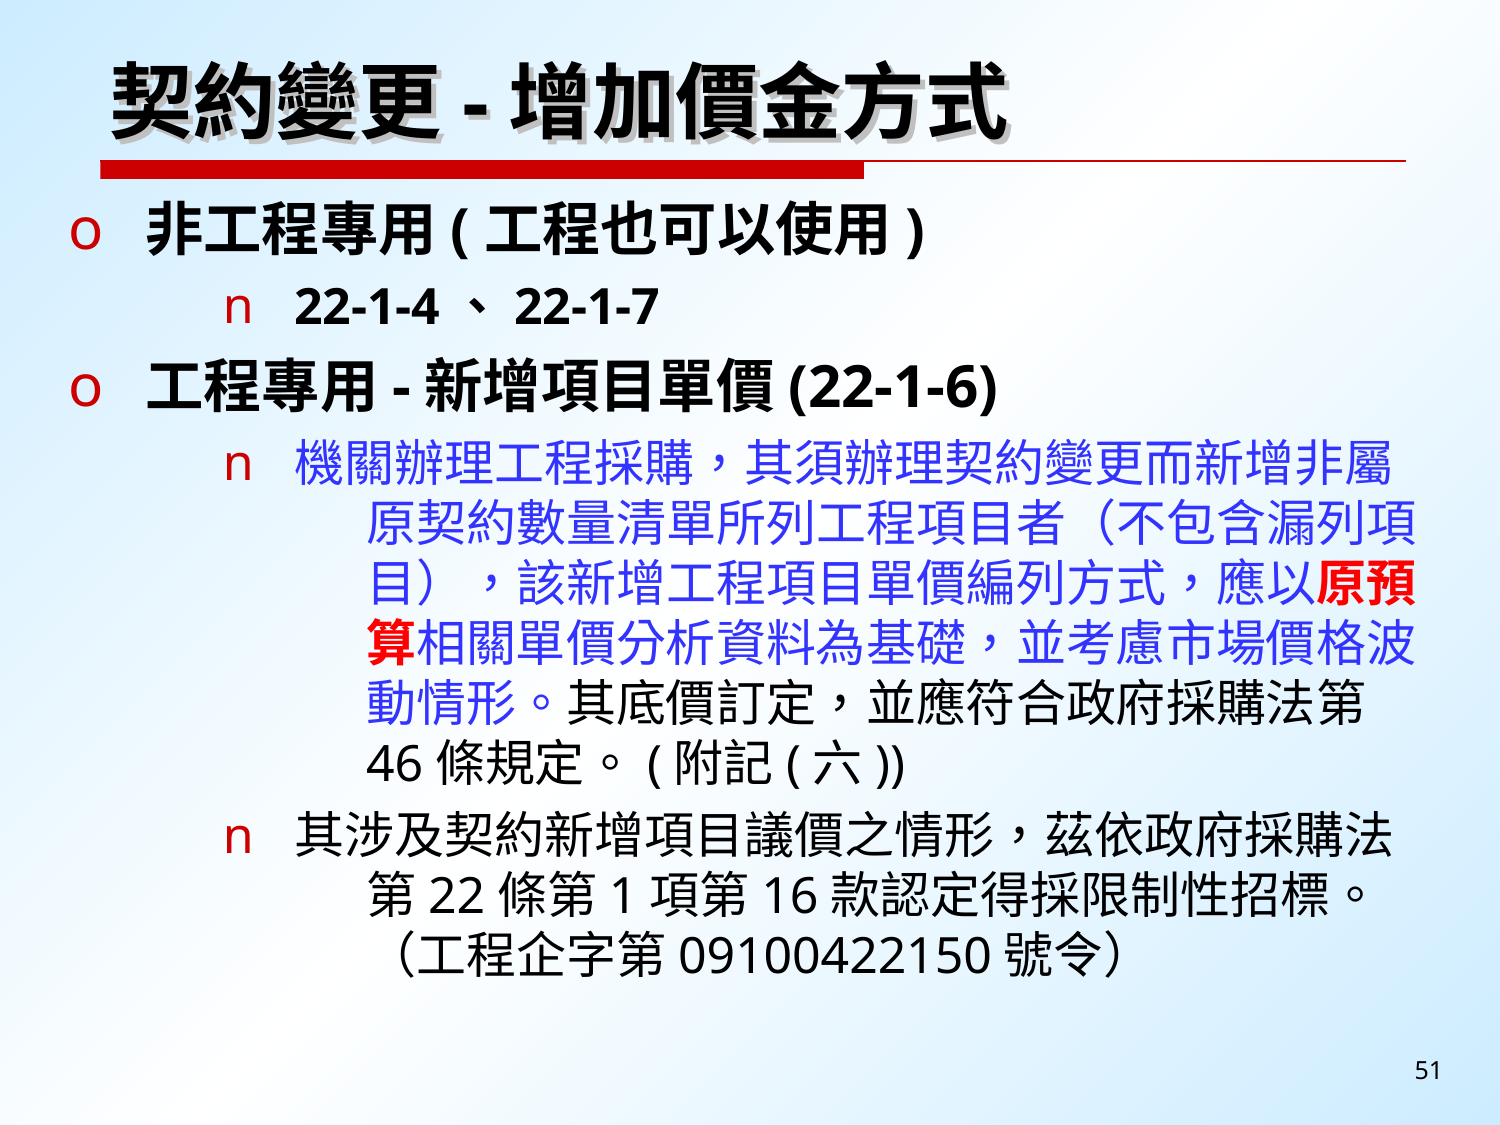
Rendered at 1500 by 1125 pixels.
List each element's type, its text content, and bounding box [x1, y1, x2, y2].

list 非工程專用(工程也可以使用) 22-1-4、22-1-7 工程專用-新增項目單價(22-1-6) 機關辦理工程採購，其須辦理契約變更而新增非屬原契約數量清單所列工程項目者（不包含漏列項目），該新增工程項目單價編列方式，應以原預算相關單價分析資料為基礎，並考慮市場價格波動情形。其底價訂定，並應符合政府採購法第46條規定。(附記(六)) 其涉及契約新增項目議價之情形，茲依政府採購法第22條第1項第16款認定得採限制性招標。（工程企字第09100422150號令） [53, 184, 1436, 1125]
title 契約變更-增加價金方式 [94, 30, 1407, 158]
